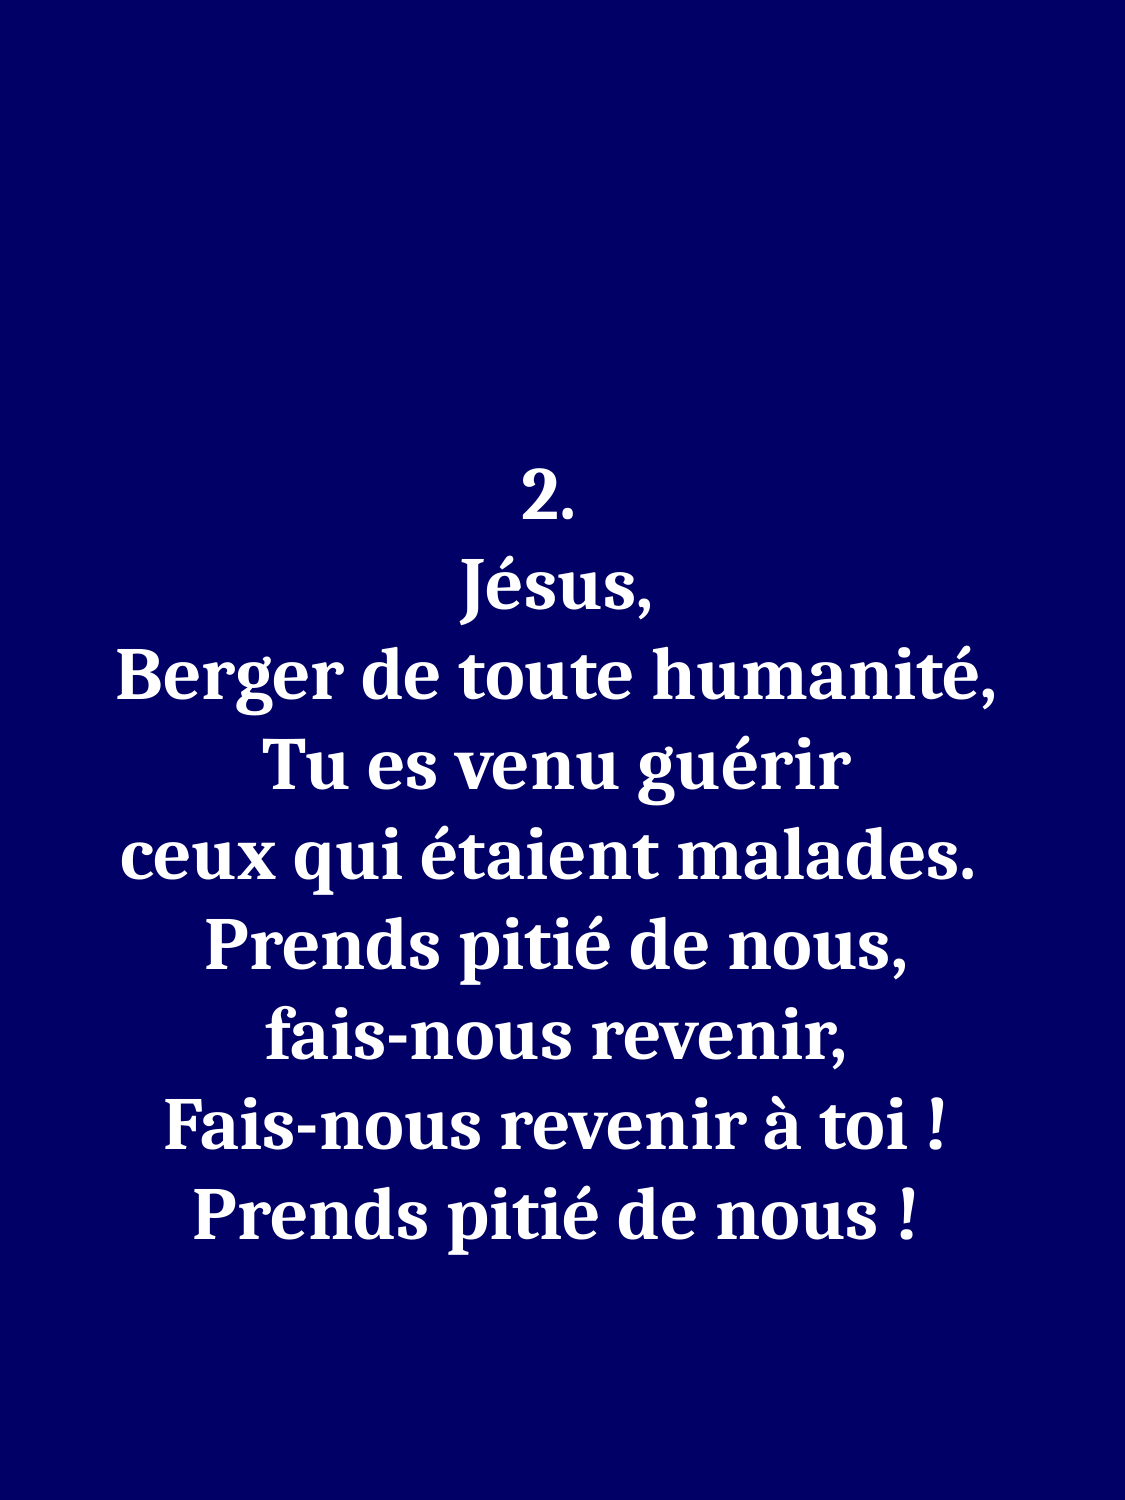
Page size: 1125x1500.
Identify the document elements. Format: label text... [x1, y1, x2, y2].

text_box 2. Jésus, Berger de toute humanité, Tu es venu guérir ceux qui étaient malades. Prends pitié de nous, fais-nous revenir, Fais-nous revenir à toi ! Prends pitié de nous ! [0, 347, 1115, 1311]
